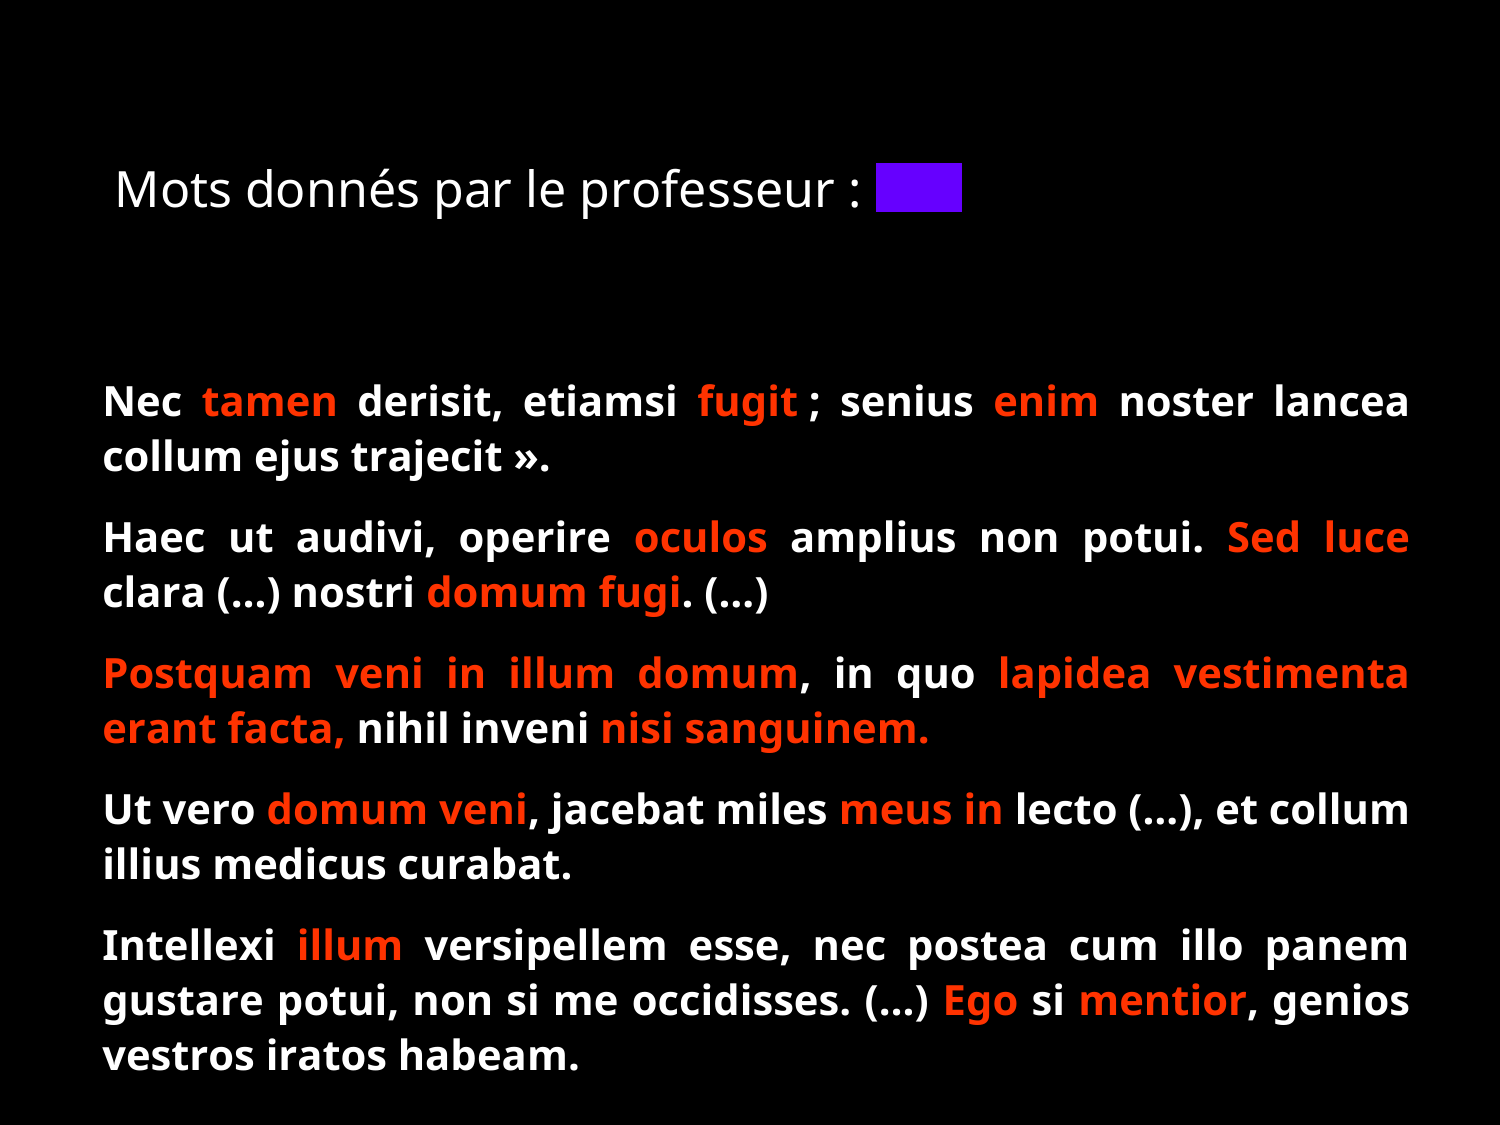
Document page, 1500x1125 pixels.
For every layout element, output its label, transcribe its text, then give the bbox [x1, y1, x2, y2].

text_box Mots donnés par le professeur : [99, 149, 1313, 226]
text_box Nec tamen derisit, etiamsi fugit ; senius enim noster lancea collum ejus trajecit ». Haec ut audivi, operire oculos amplius non potui. Sed luce clara (…) nostri domum fugi. (…) Postquam veni in illum domum, in quo lapidea vestimenta erant facta, nihil inveni nisi sanguinem. Ut vero domum veni, jacebat miles meus in lecto (…), et collum illius medicus curabat. Intellexi illum versipellem esse, nec postea cum illo panem gustare potui, non si me occidisses. (…) Ego si mentior, genios vestros iratos habeam. [87, 362, 1426, 1087]
text_box [874, 162, 963, 213]
